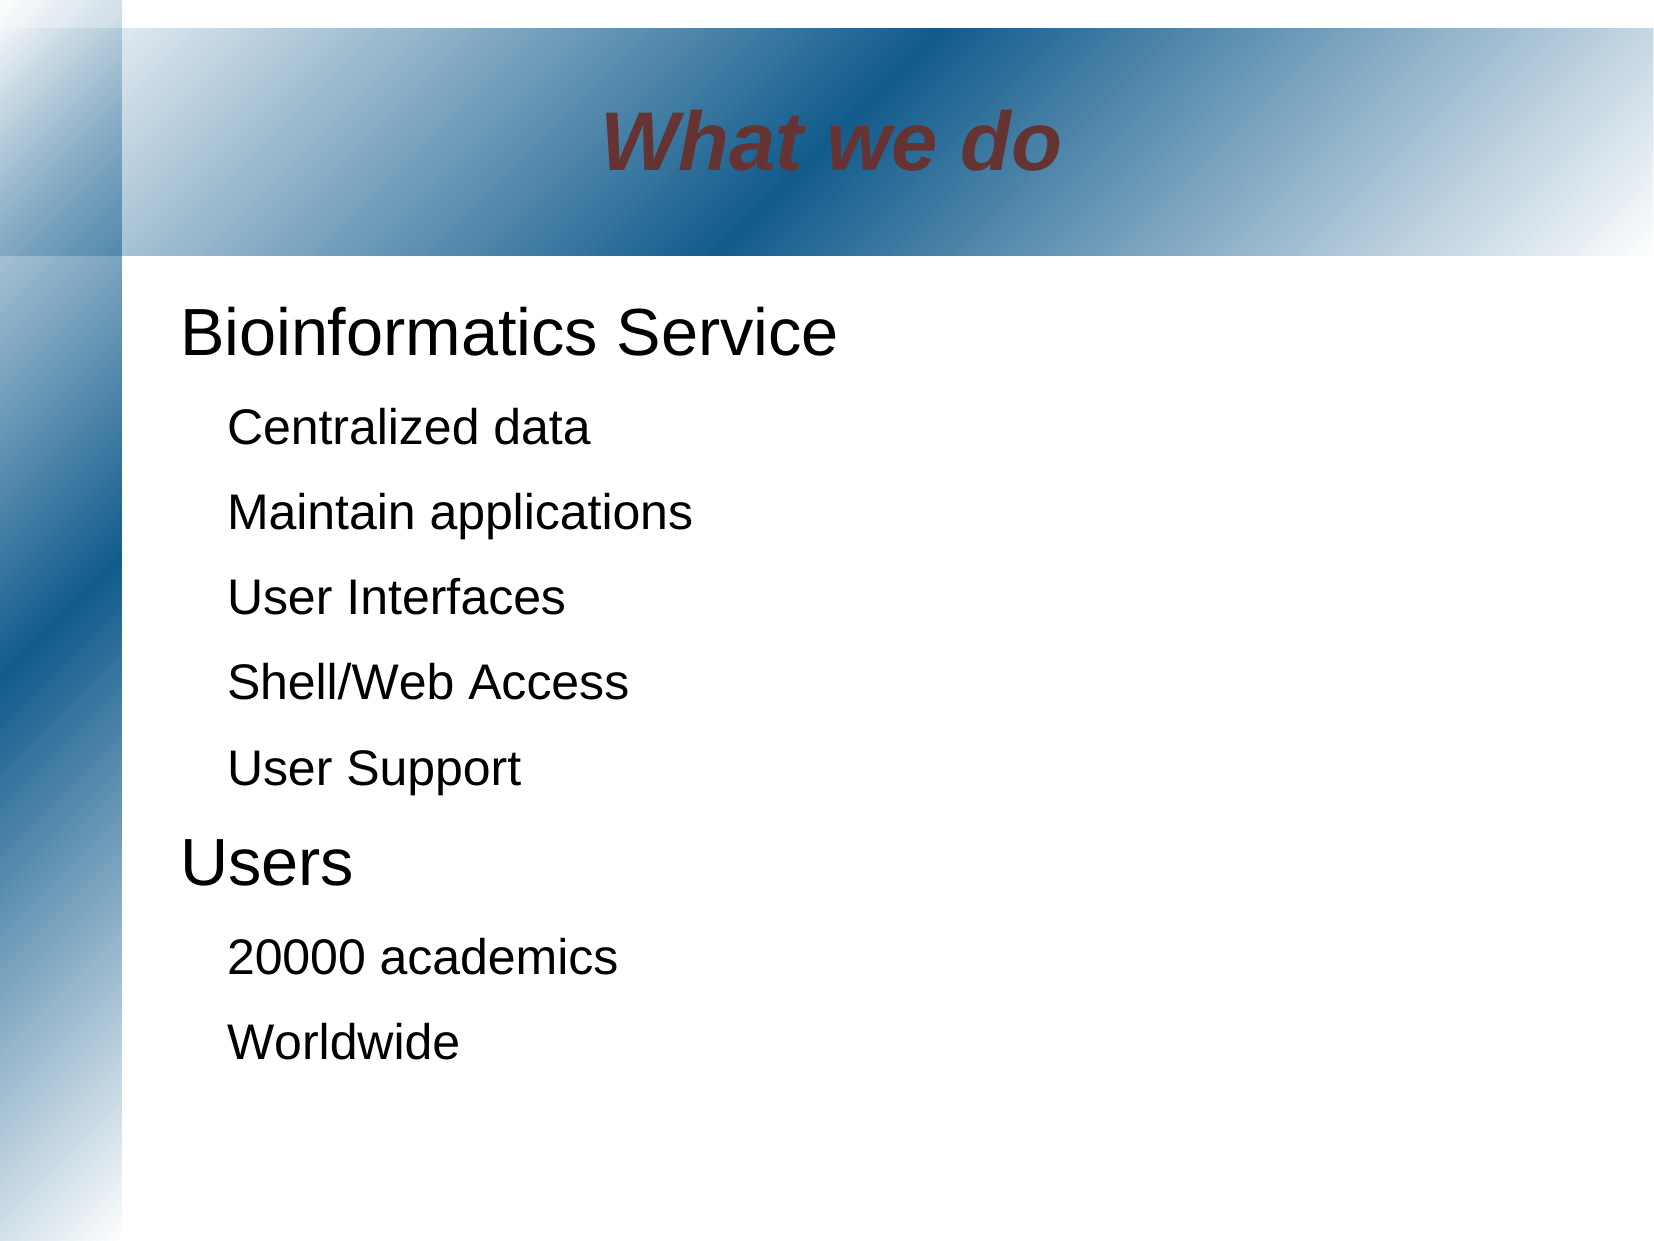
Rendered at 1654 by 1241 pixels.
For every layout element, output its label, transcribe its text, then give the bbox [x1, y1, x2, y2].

list Bioinformatics Service Centralized data Maintain applications User Interfaces Shell/Web Access User Support Users 20000 academics Worldwide [168, 295, 1581, 1163]
title What we do [125, 37, 1538, 246]
